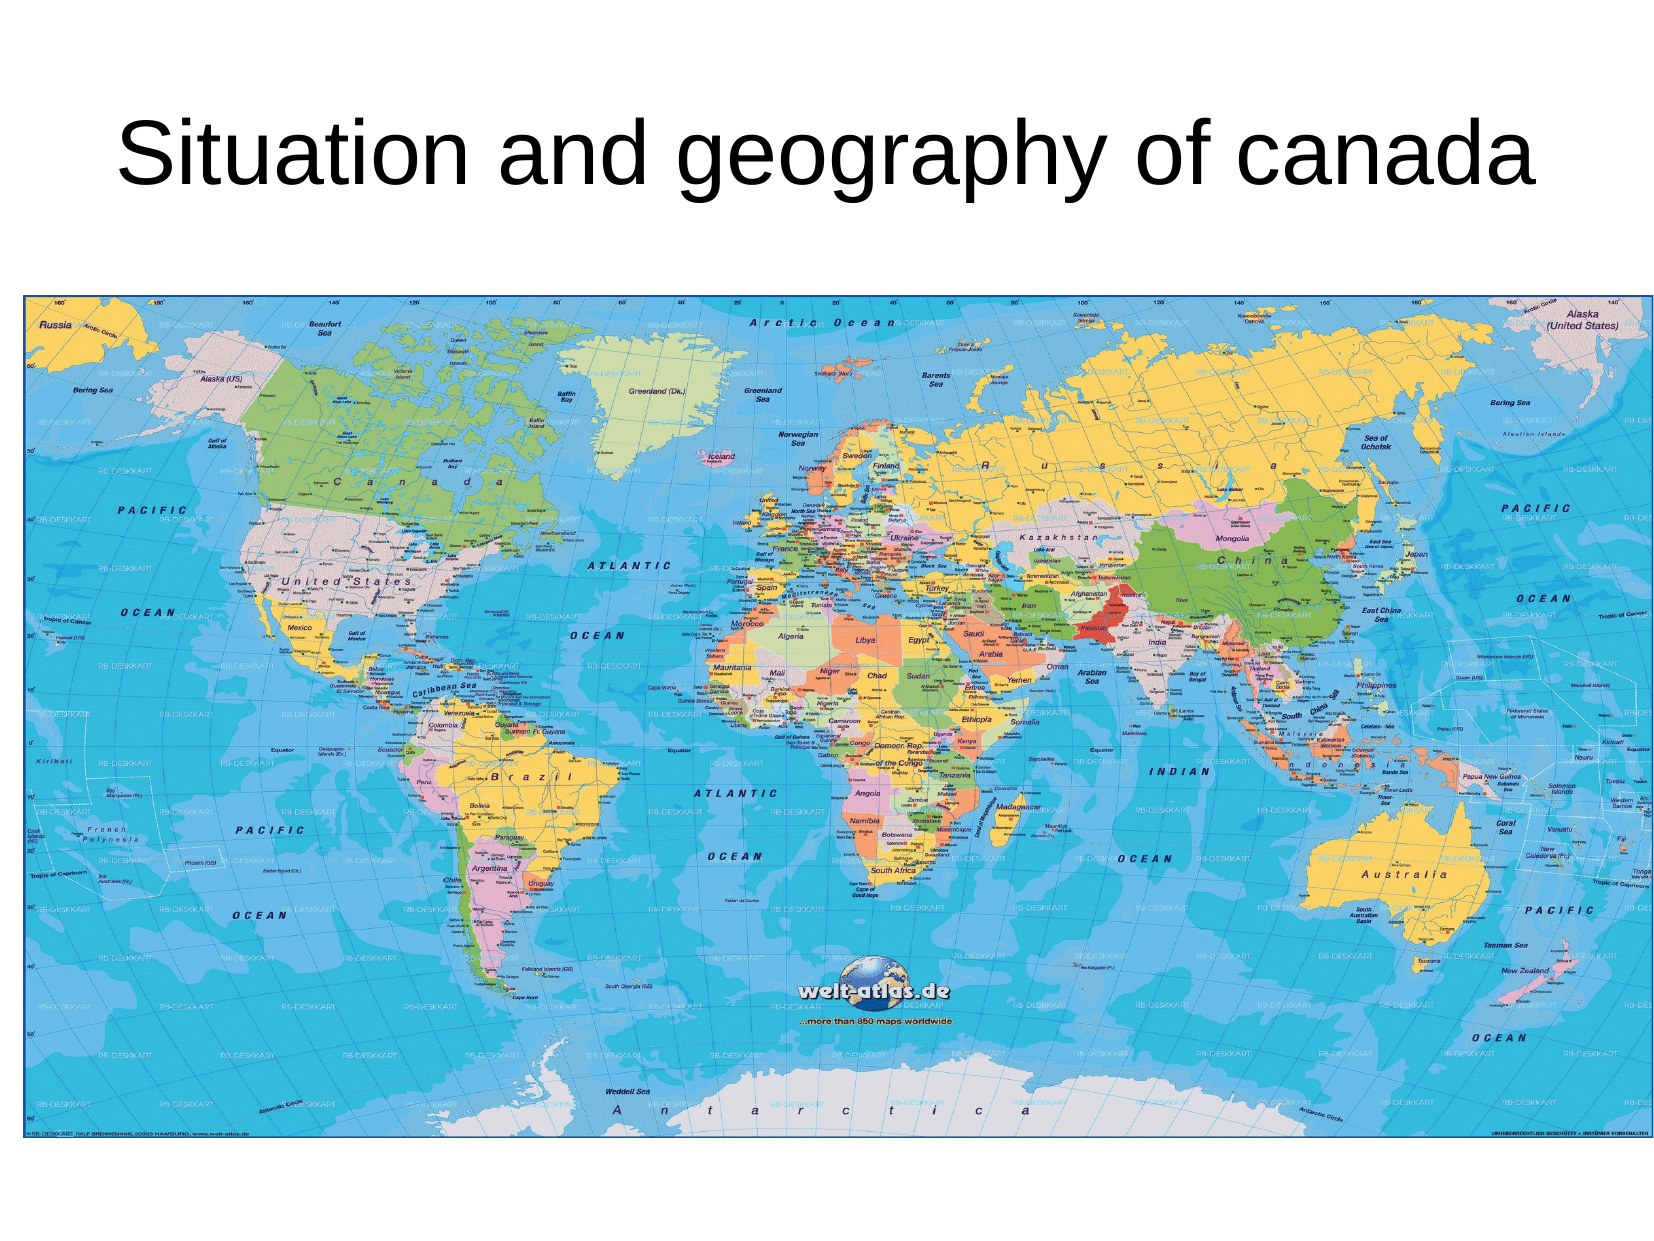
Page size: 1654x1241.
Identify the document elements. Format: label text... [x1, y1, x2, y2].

title Situation and geography of canada [82, 49, 1571, 257]
picture [23, 295, 1654, 1138]
